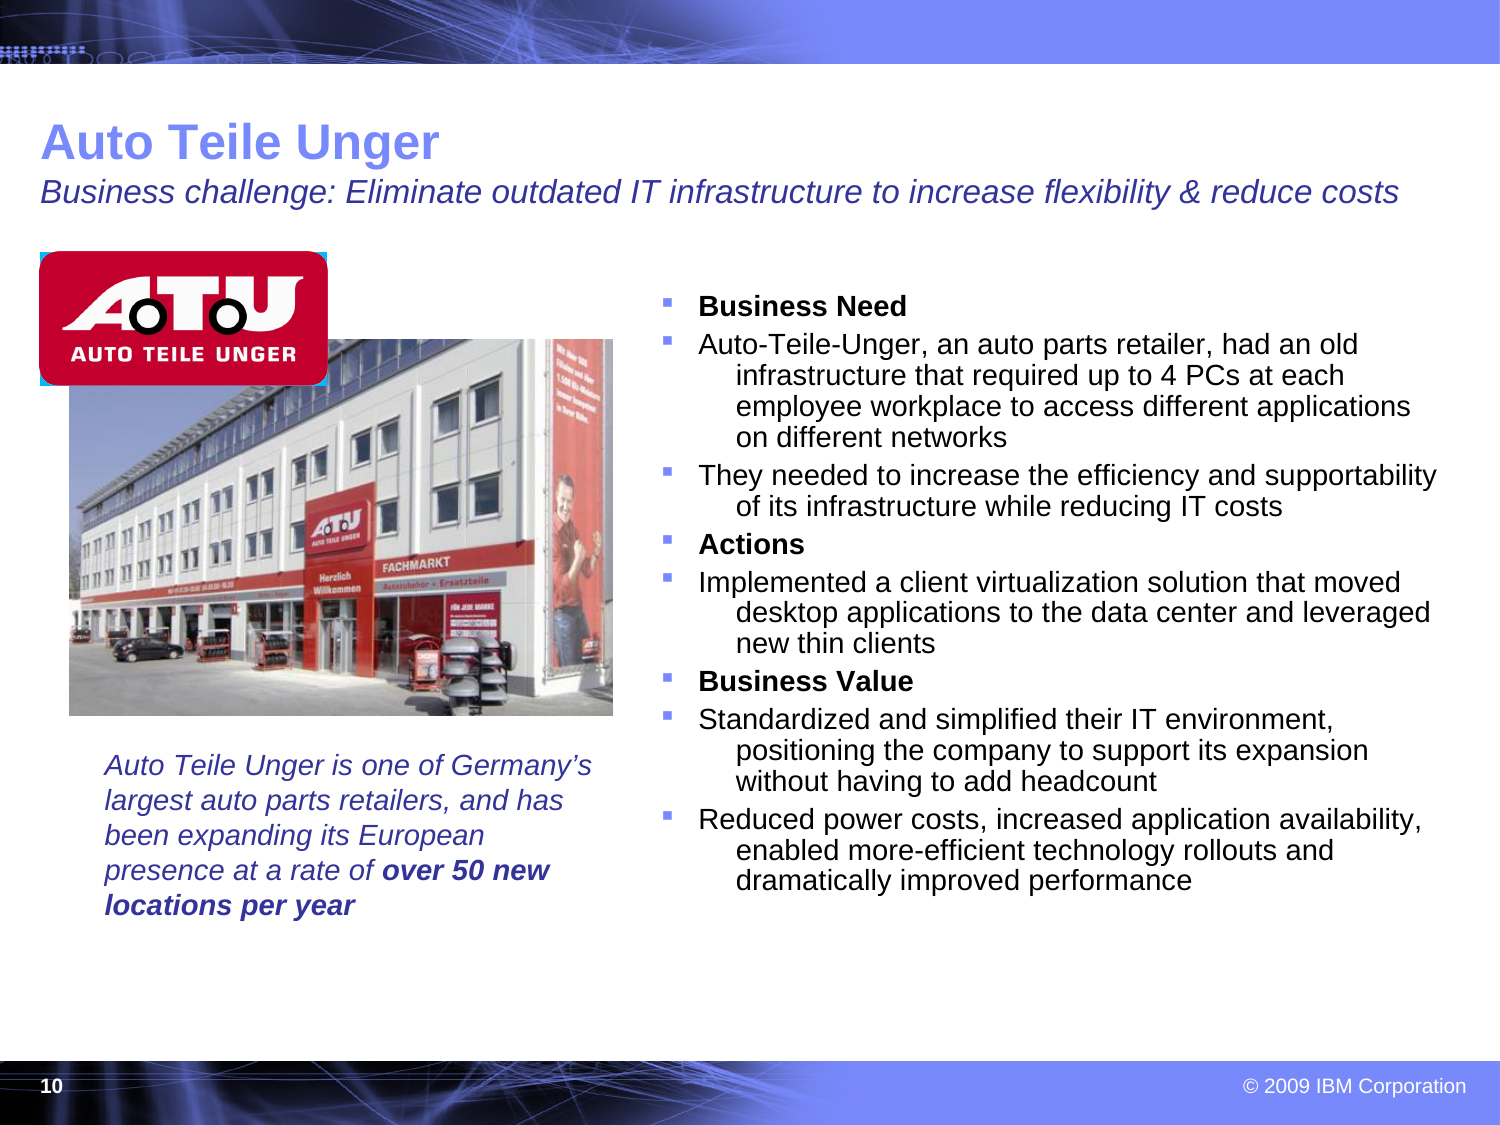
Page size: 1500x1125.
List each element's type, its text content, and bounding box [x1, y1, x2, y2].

picture [39, 251, 613, 716]
title Auto Teile Unger Business challenge: Eliminate outdated IT infrastructure to increase flexibility & reduce costs [25, 103, 1460, 221]
list Business Need Auto-Teile-Unger, an auto parts retailer, had an old infrastructure that required up to 4 PCs at each employee workplace to access different applications on different networks They needed to increase the efficiency and supportability of its infrastructure while reducing IT costs Actions Implemented a client virtualization solution that moved desktop applications to the data center and leveraged new thin clients Business Value Standardized and simplified their IT environment, positioning the company to support its expansion without having to add headcount Reduced power costs, increased application availability, enabled more-efficient technology rollouts and dramatically improved performance [645, 284, 1460, 1053]
text_box Auto Teile Unger is one of Germany’s largest auto parts retailers, and has been expanding its European presence at a rate of over 50 new locations per year [89, 739, 609, 947]
picture [0, 1061, 1500, 1125]
picture [0, 0, 1500, 64]
